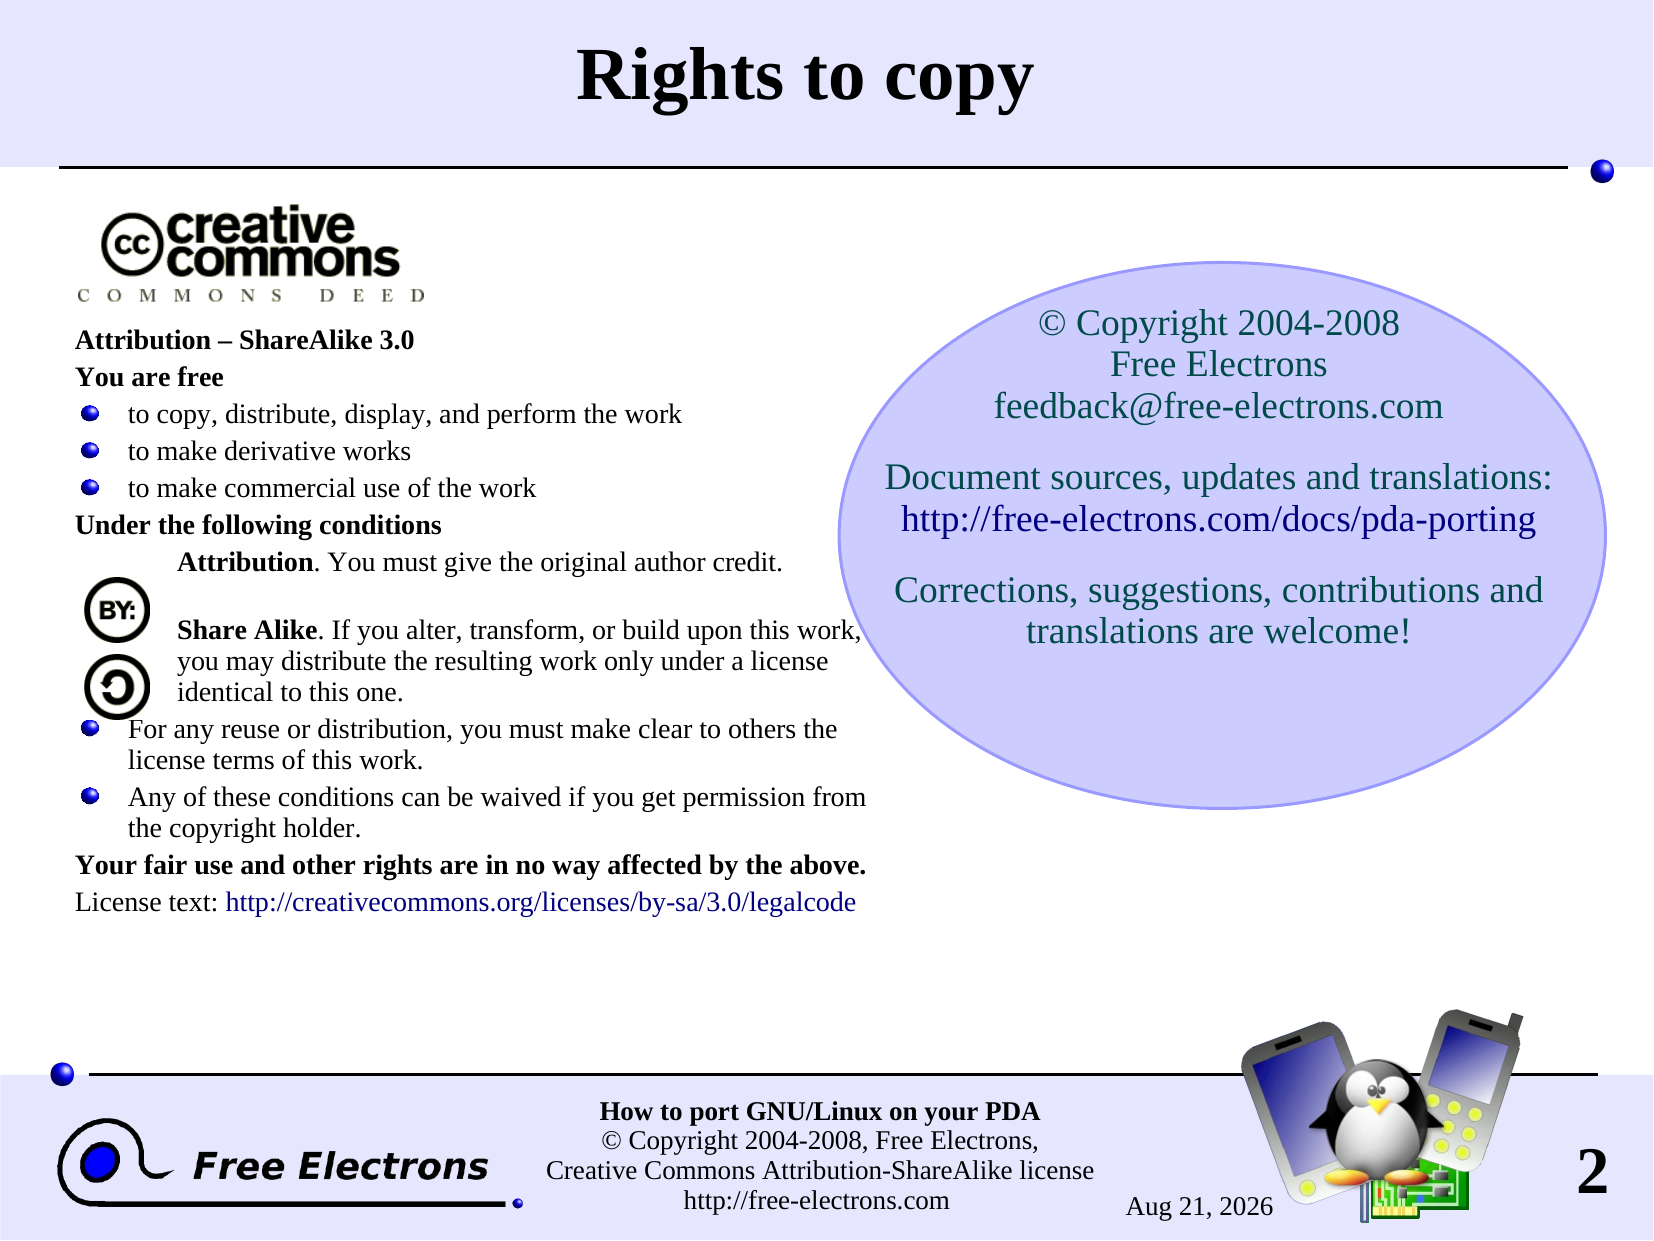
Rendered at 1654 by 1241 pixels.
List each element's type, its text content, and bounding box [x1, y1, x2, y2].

picture [50, 1107, 527, 1216]
picture [78, 204, 424, 303]
title Rights to copy [60, 12, 1551, 138]
list Attribution – ShareAlike 3.0 You are free to copy, distribute, display, and perform the work to make derivative works to make commercial use of the work Under the following conditions Attribution. You must give the original author credit. Share Alike. If you alter, transform, or build upon this work, you may distribute the resulting work only under a license identical to this one. For any reuse or distribution, you must make clear to others the license terms of this work. Any of these conditions can be waived if you get permission from the copyright holder. Your fair use and other rights are in no way affected by the above. License text: http://creativecommons.org/licenses/by-sa/3.0/legalcode [56, 324, 884, 1071]
text_box [947, 726, 1497, 809]
picture [84, 577, 150, 643]
text_box [839, 440, 863, 631]
picture [84, 654, 150, 720]
picture [1225, 983, 1538, 1241]
list © Copyright 2004-2008 Free Electrons feedback@free-electrons.com Document sources, updates and translations: http://free-electrons.com/docs/pda-porting Corrections, suggestions, contributions and translations are welcome! [863, 301, 1557, 726]
text_box [1025, 262, 1419, 301]
text_box [1557, 402, 1606, 669]
